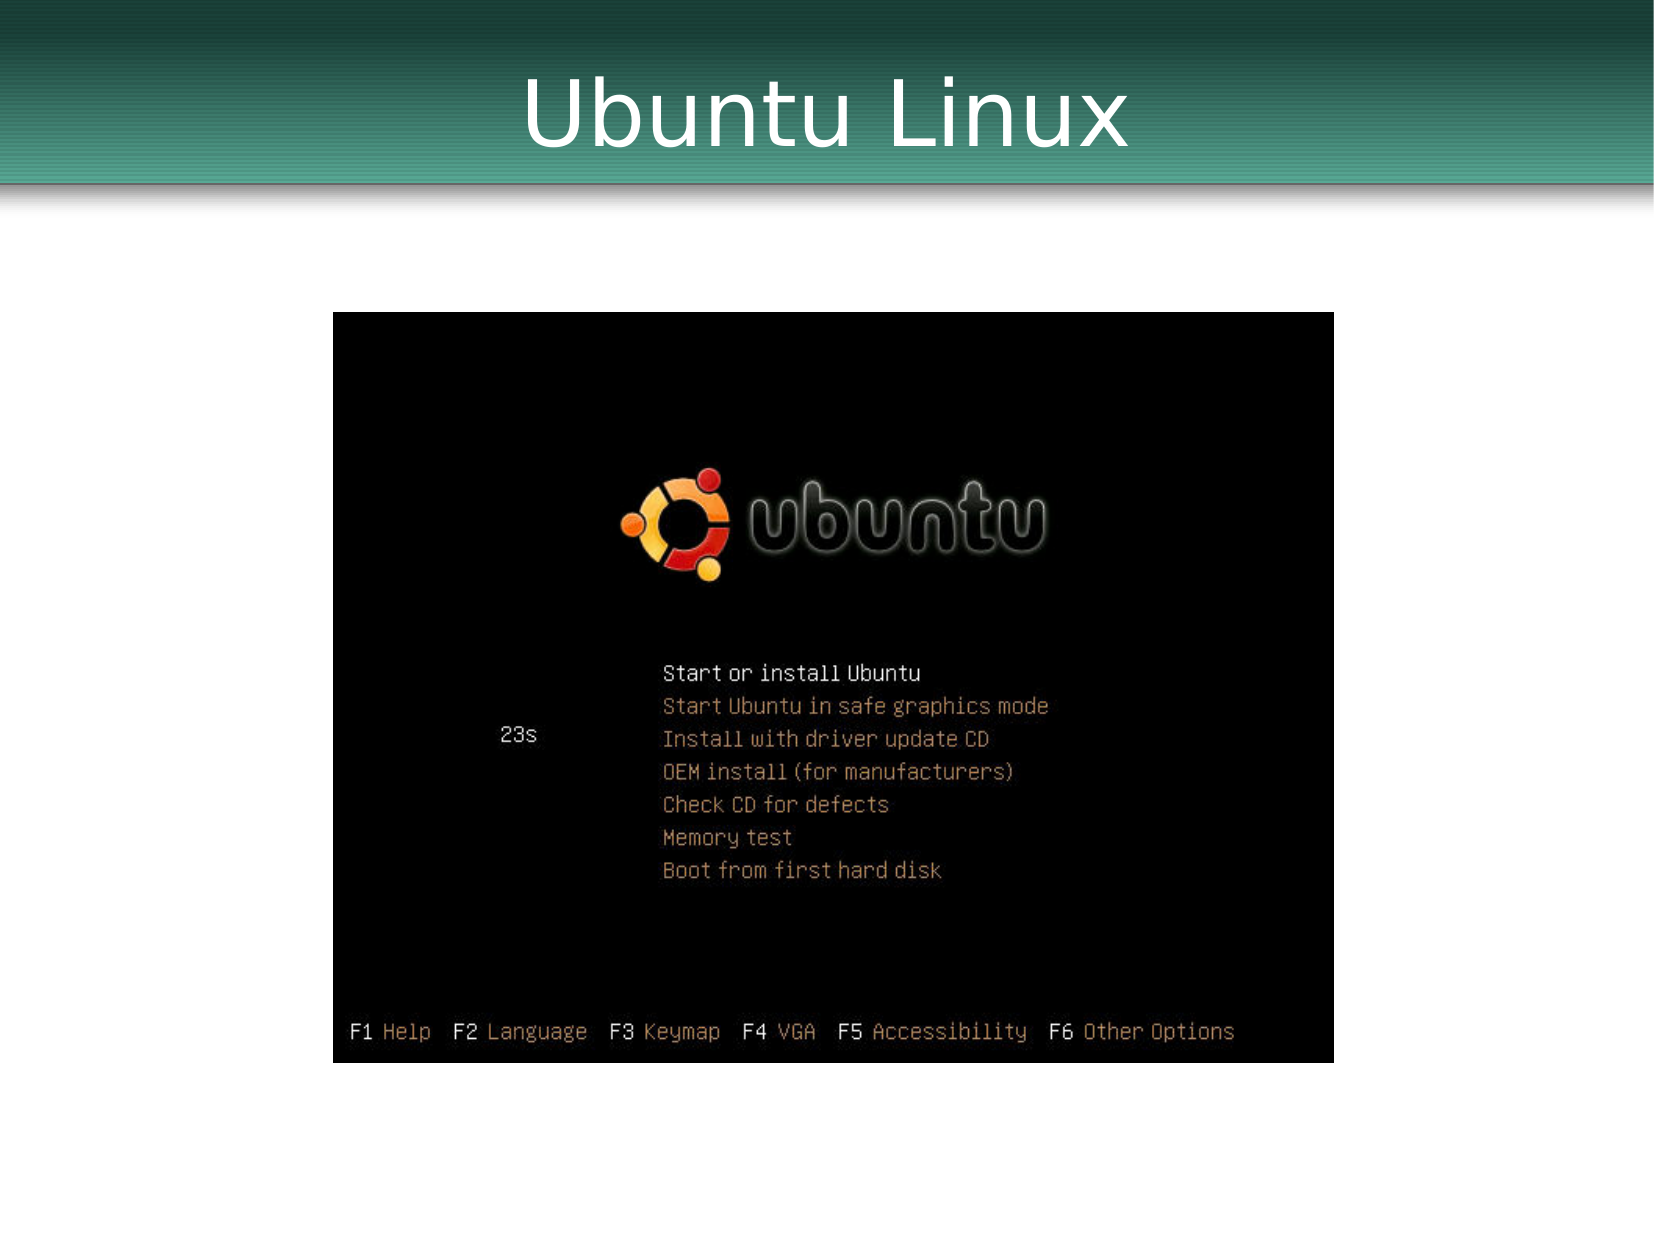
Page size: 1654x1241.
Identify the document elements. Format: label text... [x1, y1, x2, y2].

title Ubuntu Linux [82, 11, 1571, 219]
picture [333, 312, 1334, 1063]
picture [0, 0, 1654, 225]
